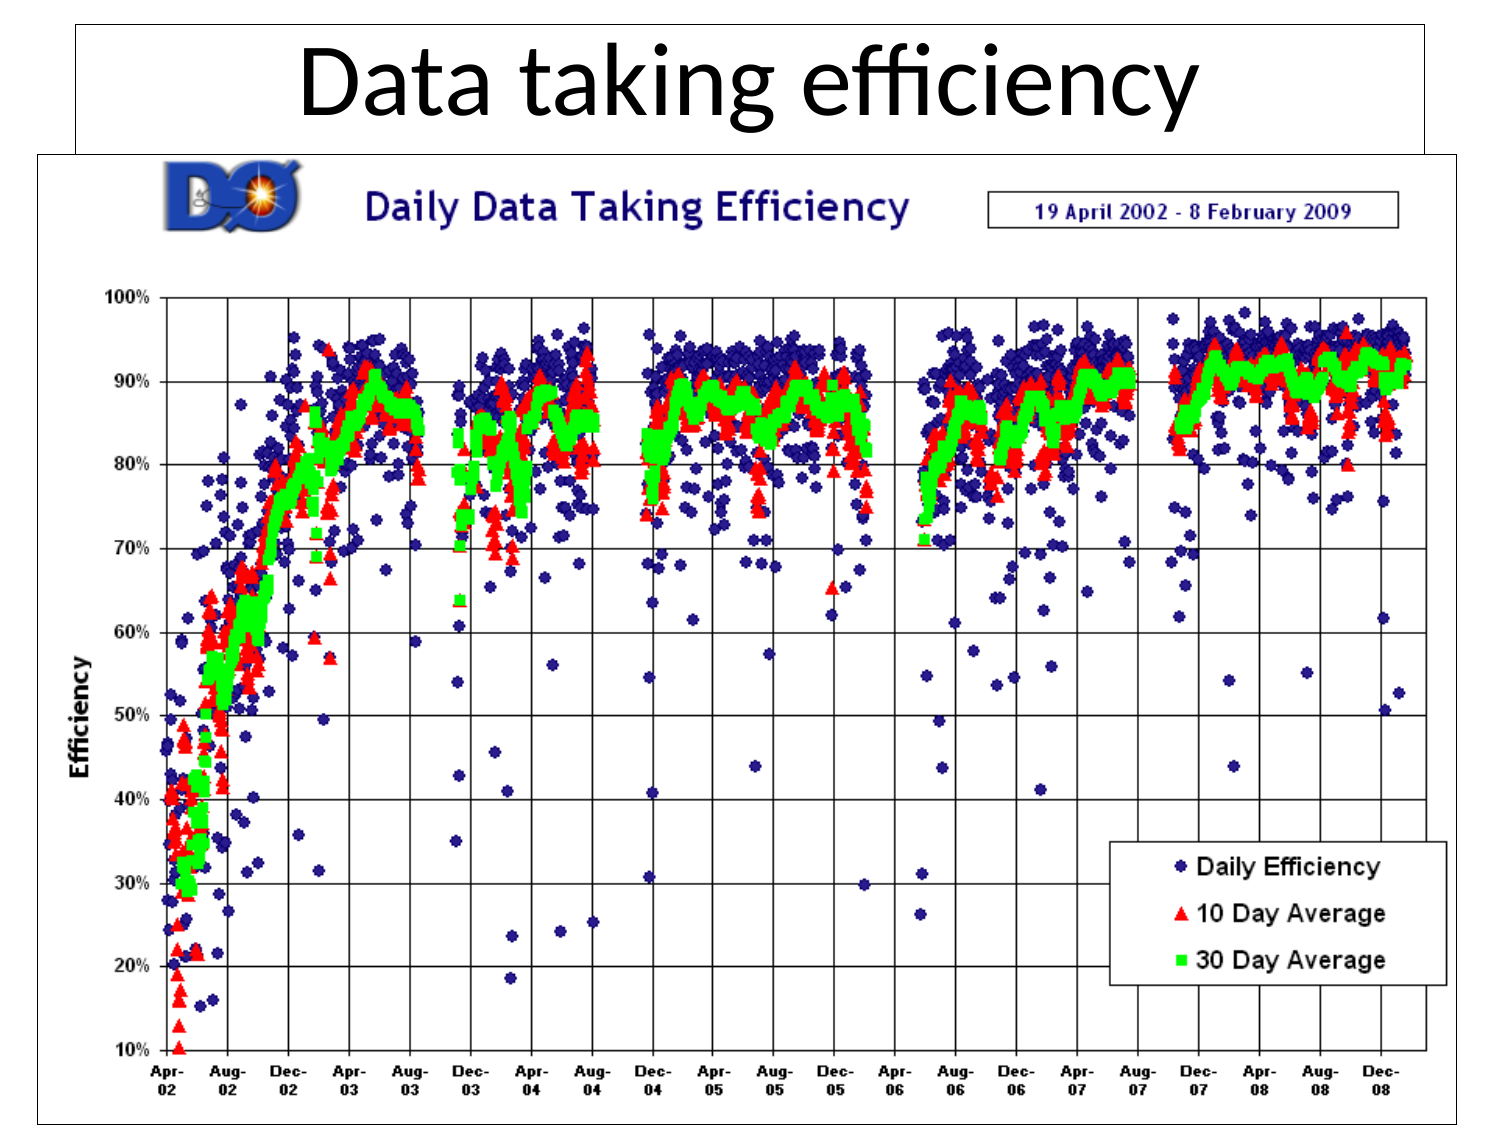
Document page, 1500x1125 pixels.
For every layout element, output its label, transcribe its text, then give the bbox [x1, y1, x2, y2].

title Data taking efficiency [75, 24, 1425, 154]
picture [37, 154, 1457, 1125]
